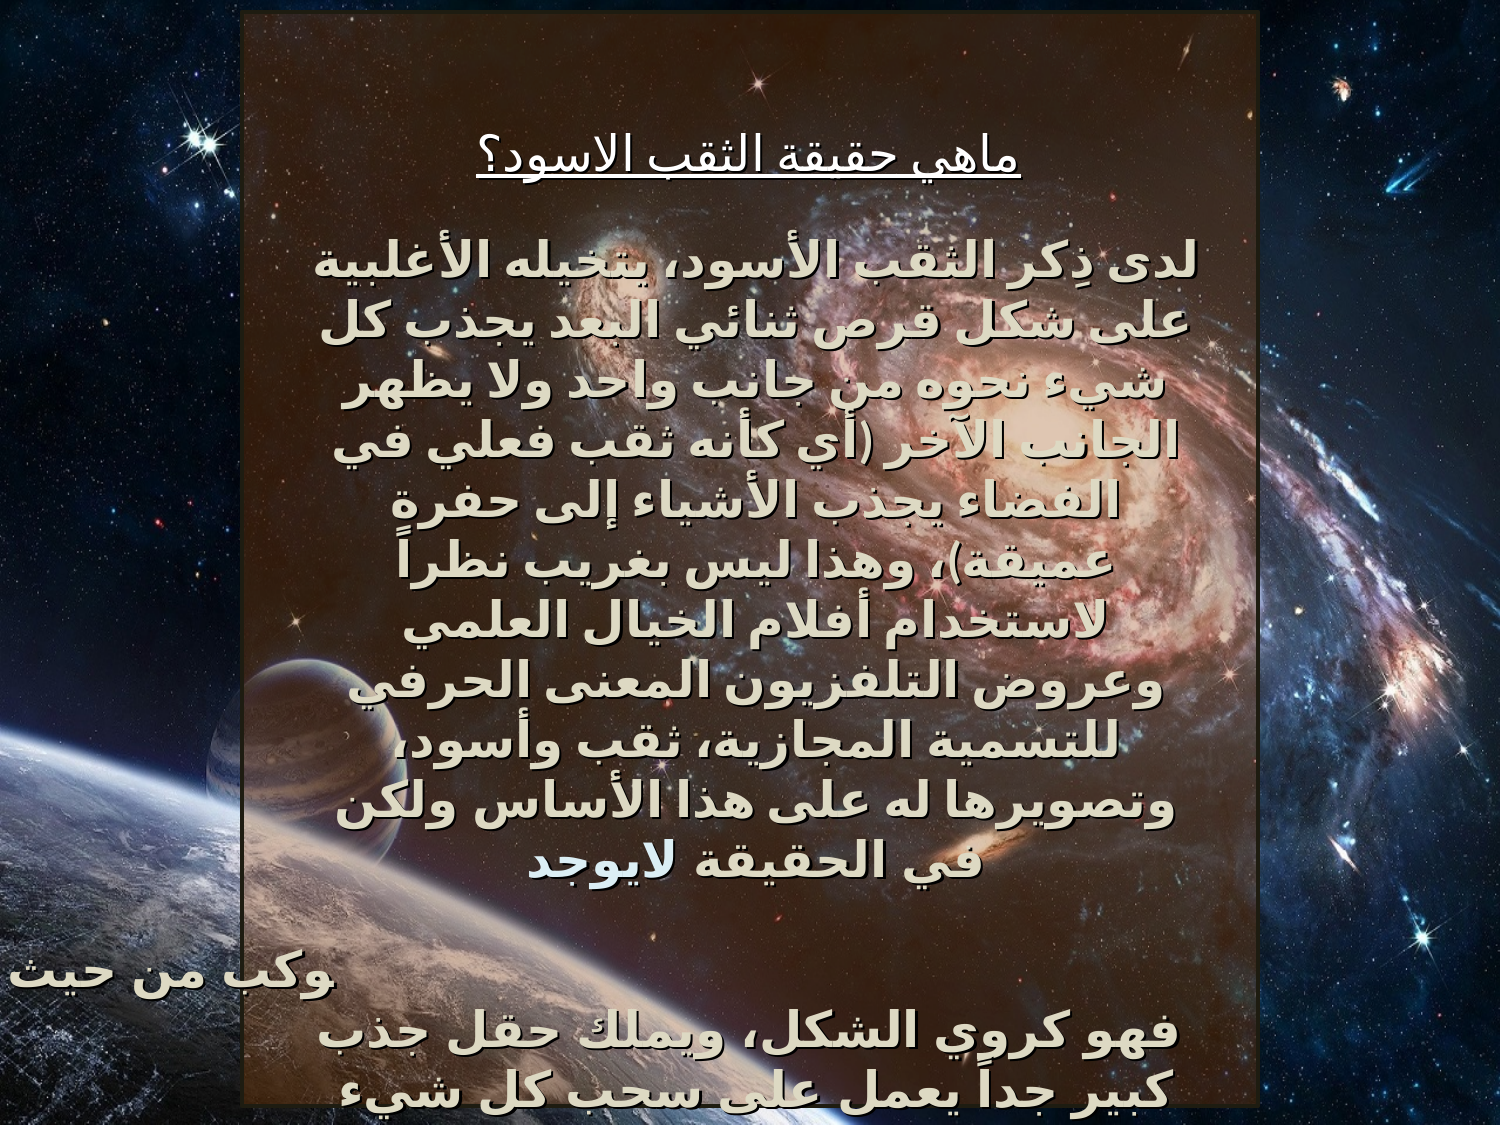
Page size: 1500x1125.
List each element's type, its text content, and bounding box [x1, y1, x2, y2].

text_box [242, 12, 1258, 1106]
text_box لدى ذِكر الثقب الأسود، يتخيله الأغلبية على شكل قرص ثنائي البعد يجذب كل شيء نحوه من جانب واحد ولا يظهر الجانب الآخر (أي كأنه ثقب فعلي في الفضاء يجذب الأشياء إلى حفرة عميقة)، وهذا ليس بغريب نظراً لاستخدام أفلام الخيال العلمي وعروض التلفزيون المعنى الحرفي للتسمية المجازية، ثقب وأسود، وتصويرها له على هذا الأساس ولكن في الحقيقة لايوجد فرق بين الثقب الأسود والنجم أو الكوكب من حيث الشكل فهو كروي الشكل، ويملك حقل جذب كبير جداً يعمل على سحب كل شيء باتجاهه من كل الإتجاهات، بسبب كثافته العالية، حتى الفوتونات لا تجنو من مغناطيسيته ولذلك نراه باللون الأسود. [289, 220, 1223, 1125]
text_box [242, 986, 289, 1106]
text_box ماهي حقيقة الثقب الاسود؟ [461, 114, 1036, 189]
